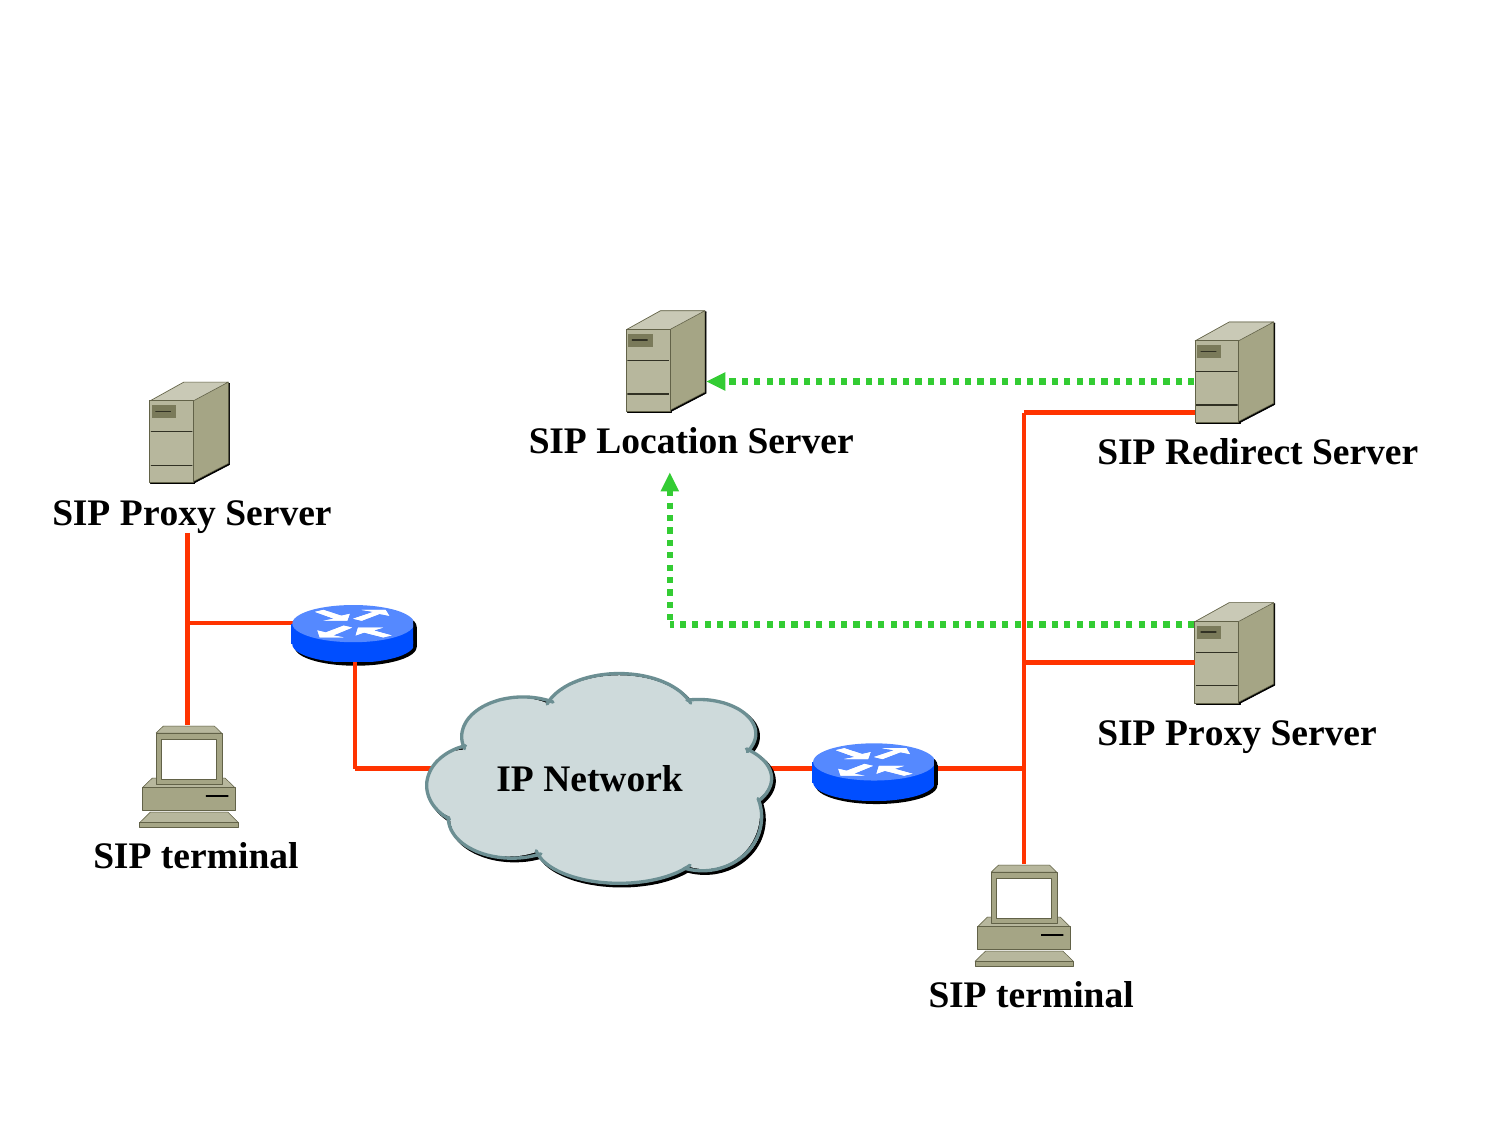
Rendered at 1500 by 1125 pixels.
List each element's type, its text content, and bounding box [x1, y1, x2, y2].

text_box SIP Proxy Server [1082, 704, 1393, 762]
picture [149, 381, 231, 483]
picture [808, 740, 946, 811]
picture [625, 310, 707, 412]
text_box SIP Location Server [514, 412, 870, 470]
picture [287, 602, 776, 888]
picture [974, 864, 1075, 966]
text_box SIP Proxy Server [37, 483, 347, 541]
text_box SIP Redirect Server [1082, 423, 1435, 481]
text_box SIP terminal [913, 966, 1150, 1024]
text_box SIP terminal [78, 827, 314, 885]
picture [139, 725, 240, 827]
text_box IP Network [481, 750, 698, 808]
picture [1194, 602, 1276, 704]
picture [1194, 321, 1276, 423]
